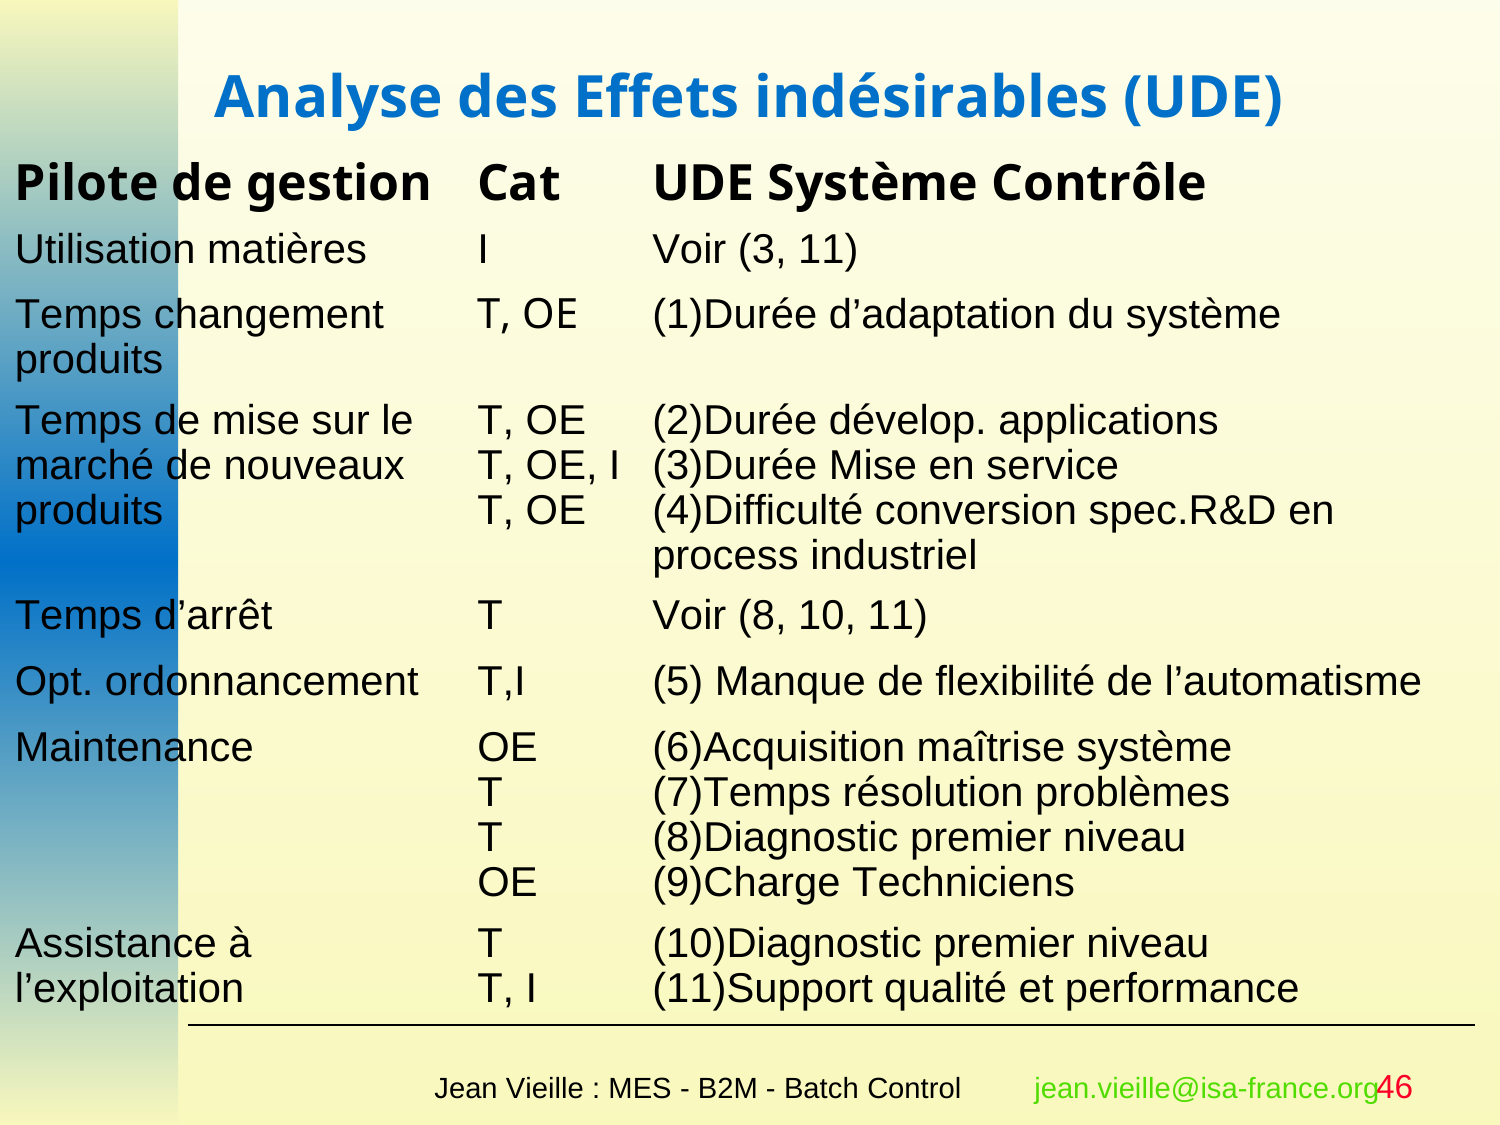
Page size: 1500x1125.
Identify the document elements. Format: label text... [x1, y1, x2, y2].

table_cell T [463, 586, 638, 652]
table_cell T,I [463, 652, 638, 718]
table_cell Maintenance [0, 718, 463, 914]
table_cell Opt. ordonnancement [0, 652, 463, 718]
table_cell Voir (3, 11) [638, 219, 1487, 285]
table_cell T T, I [463, 914, 638, 1019]
table_cell (2)Durée dévelop. applications (3)Durée Mise en service (4)Difficulté conversion spec.R&D en process industriel [638, 391, 1487, 586]
table_cell T, OE [463, 285, 638, 391]
table_header Cat [463, 150, 638, 219]
table_cell T, OE T, OE, I T, OE [463, 391, 638, 586]
table_cell (1)Durée d’adaptation du système [638, 285, 1487, 391]
table_cell I [463, 219, 638, 285]
table_cell Temps de mise sur le marché de nouveaux produits [0, 391, 463, 586]
table_cell Voir (8, 10, 11) [638, 586, 1487, 652]
table_cell Utilisation matières [0, 219, 463, 285]
table_cell (5) Manque de flexibilité de l’automatisme [638, 652, 1487, 718]
table_cell Assistance à l’exploitation [0, 914, 463, 1019]
table_cell Temps d’arrêt [0, 586, 463, 652]
table_cell OE T T OE [463, 718, 638, 914]
table_header Pilote de gestion [0, 150, 463, 219]
table_cell Temps changement produits [0, 285, 463, 391]
table_header UDE Système Contrôle [638, 150, 1487, 219]
table_cell (6)Acquisition maîtrise système (7)Temps résolution problèmes (8)Diagnostic premier niveau (9)Charge Techniciens [638, 718, 1487, 914]
table_cell (10)Diagnostic premier niveau (11)Support qualité et performance [638, 914, 1487, 1019]
title Analyse des Effets indésirables (UDE) [199, 24, 1466, 150]
